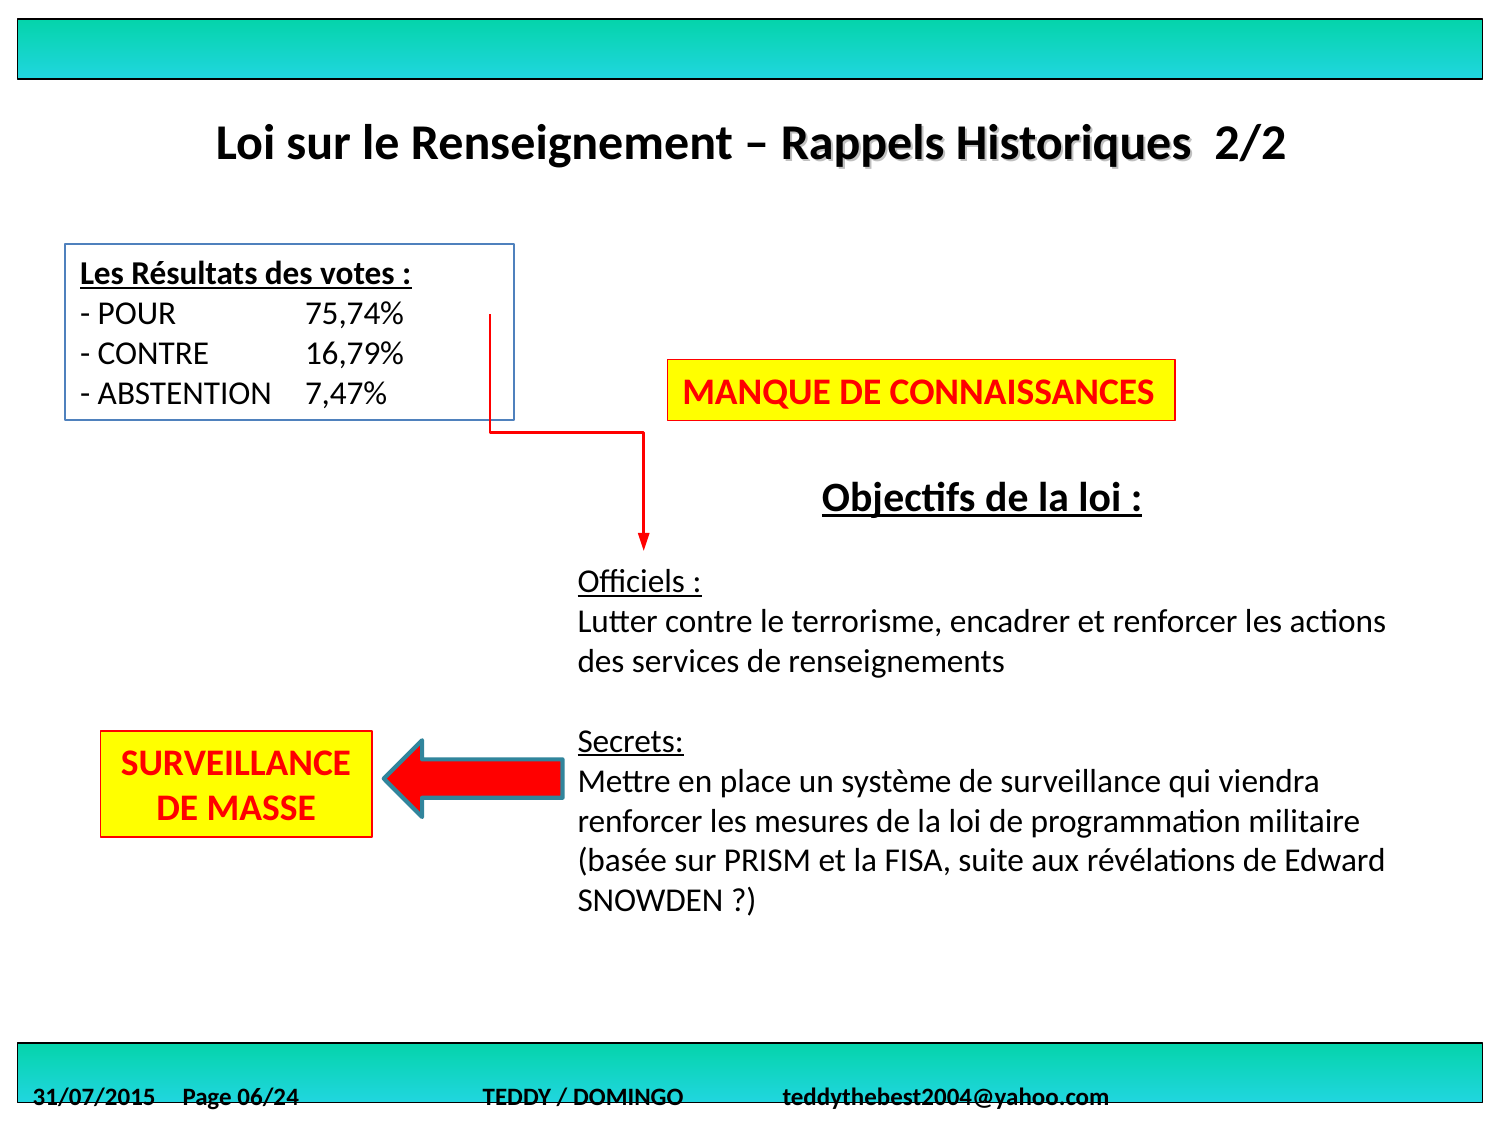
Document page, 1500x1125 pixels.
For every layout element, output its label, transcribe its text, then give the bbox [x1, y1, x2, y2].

text_box Objectifs de la loi : Officiels : Lutter contre le terrorisme, encadrer et renforcer les actions des services de renseignements Secrets: Mettre en place un système de surveillance qui viendra renforcer les mesures de la loi de programmation militaire (basée sur PRISM et la FISA, suite aux révélations de Edward SNOWDEN ?) [562, 461, 1436, 932]
text_box [383, 740, 563, 817]
text_box 31/07/2015 Page 06/24 TEDDY / DOMINGO teddythebest2004@yahoo.com [17, 1042, 1483, 1103]
text_box MANQUE DE CONNAISSANCES [667, 359, 1176, 421]
text_box SURVEILLANCE DE MASSE [100, 730, 372, 837]
text_box Les Résultats des votes : - POUR 75,74% - CONTRE 16,79% - ABSTENTION 7,47% [64, 243, 514, 421]
text_box Loi sur le Renseignement – Rappels Historiques 2/2 [19, 101, 1483, 178]
text_box [17, 42, 1483, 80]
